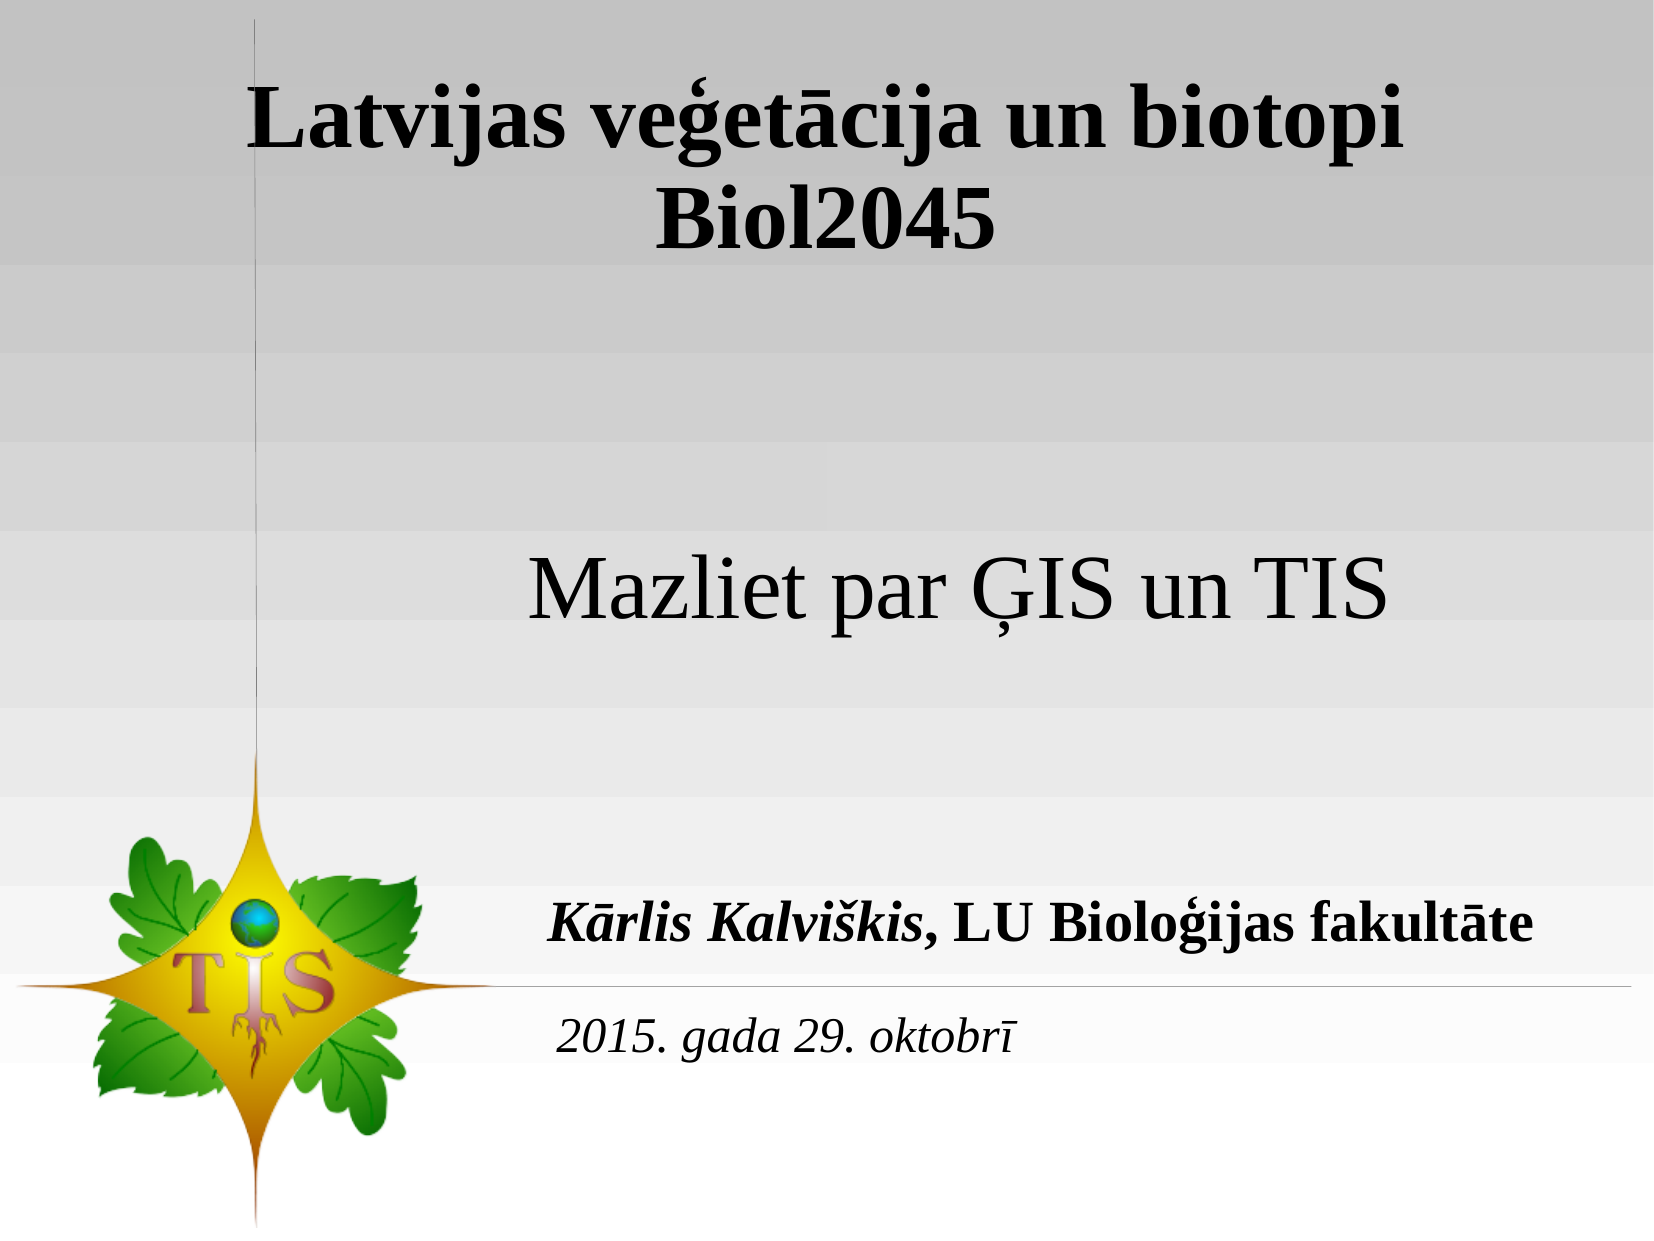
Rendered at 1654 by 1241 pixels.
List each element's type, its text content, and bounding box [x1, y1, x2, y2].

text_box 2015. gada 29. oktobrī [556, 1007, 1059, 1063]
title Mazliet par ĢIS un TIS [295, 314, 1625, 861]
picture [0, 0, 1654, 1241]
